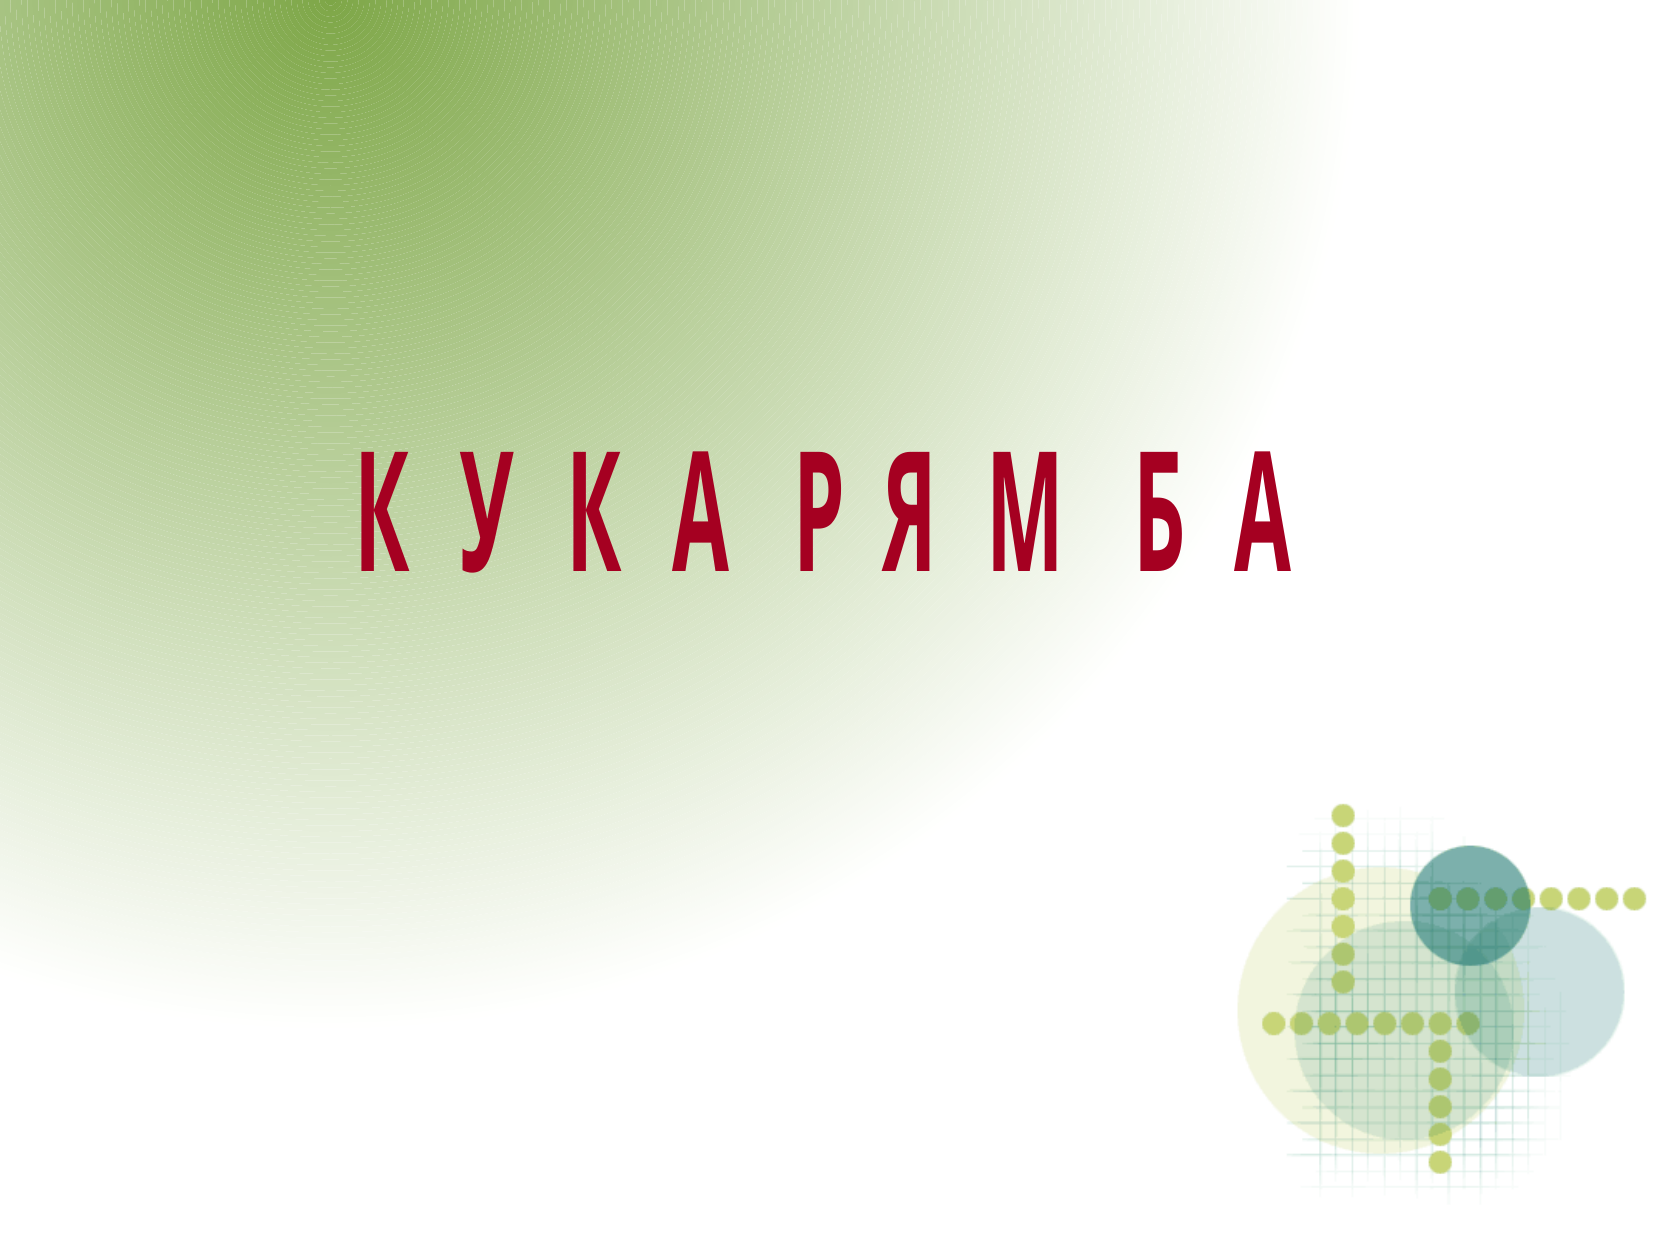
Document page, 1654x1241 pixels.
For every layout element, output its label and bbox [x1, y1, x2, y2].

picture [1224, 792, 1654, 1211]
picture [354, 413, 1359, 616]
chart [845, 344, 1535, 1127]
